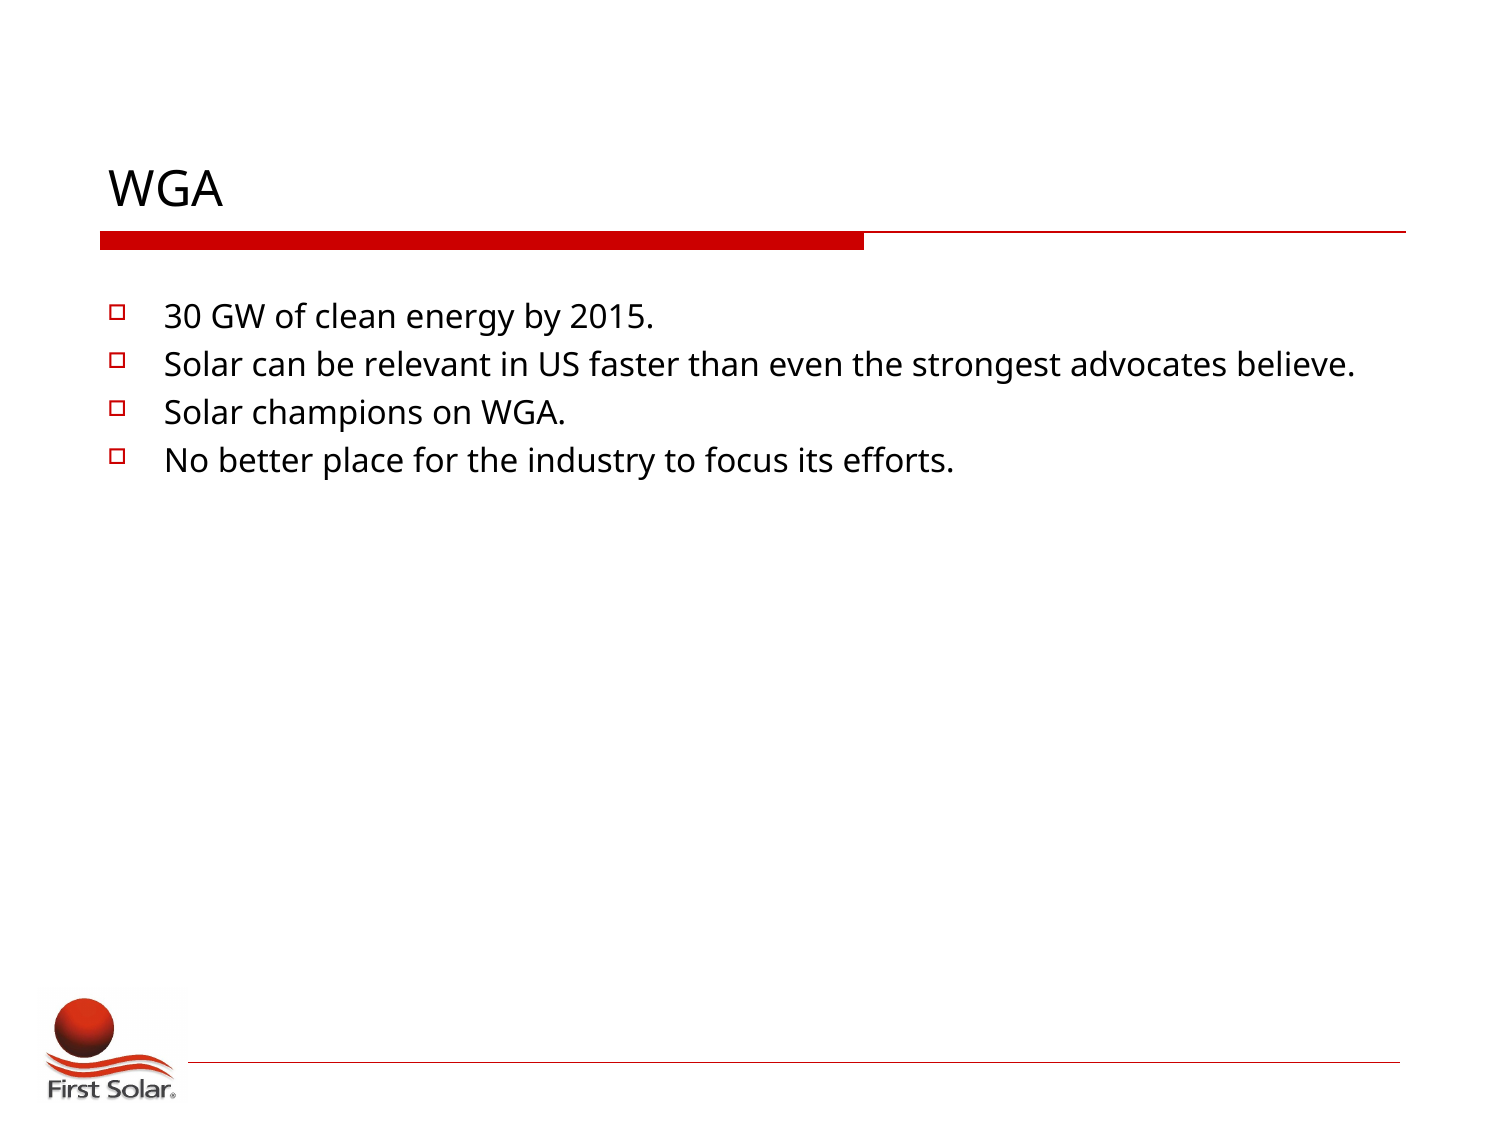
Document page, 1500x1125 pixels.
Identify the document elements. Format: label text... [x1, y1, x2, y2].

picture [37, 987, 188, 1103]
list 30 GW of clean energy by 2015. Solar can be relevant in US faster than even the strongest advocates believe. Solar champions on WGA. No better place for the industry to focus its efforts. [92, 287, 1406, 1025]
title WGA [94, 24, 1407, 225]
